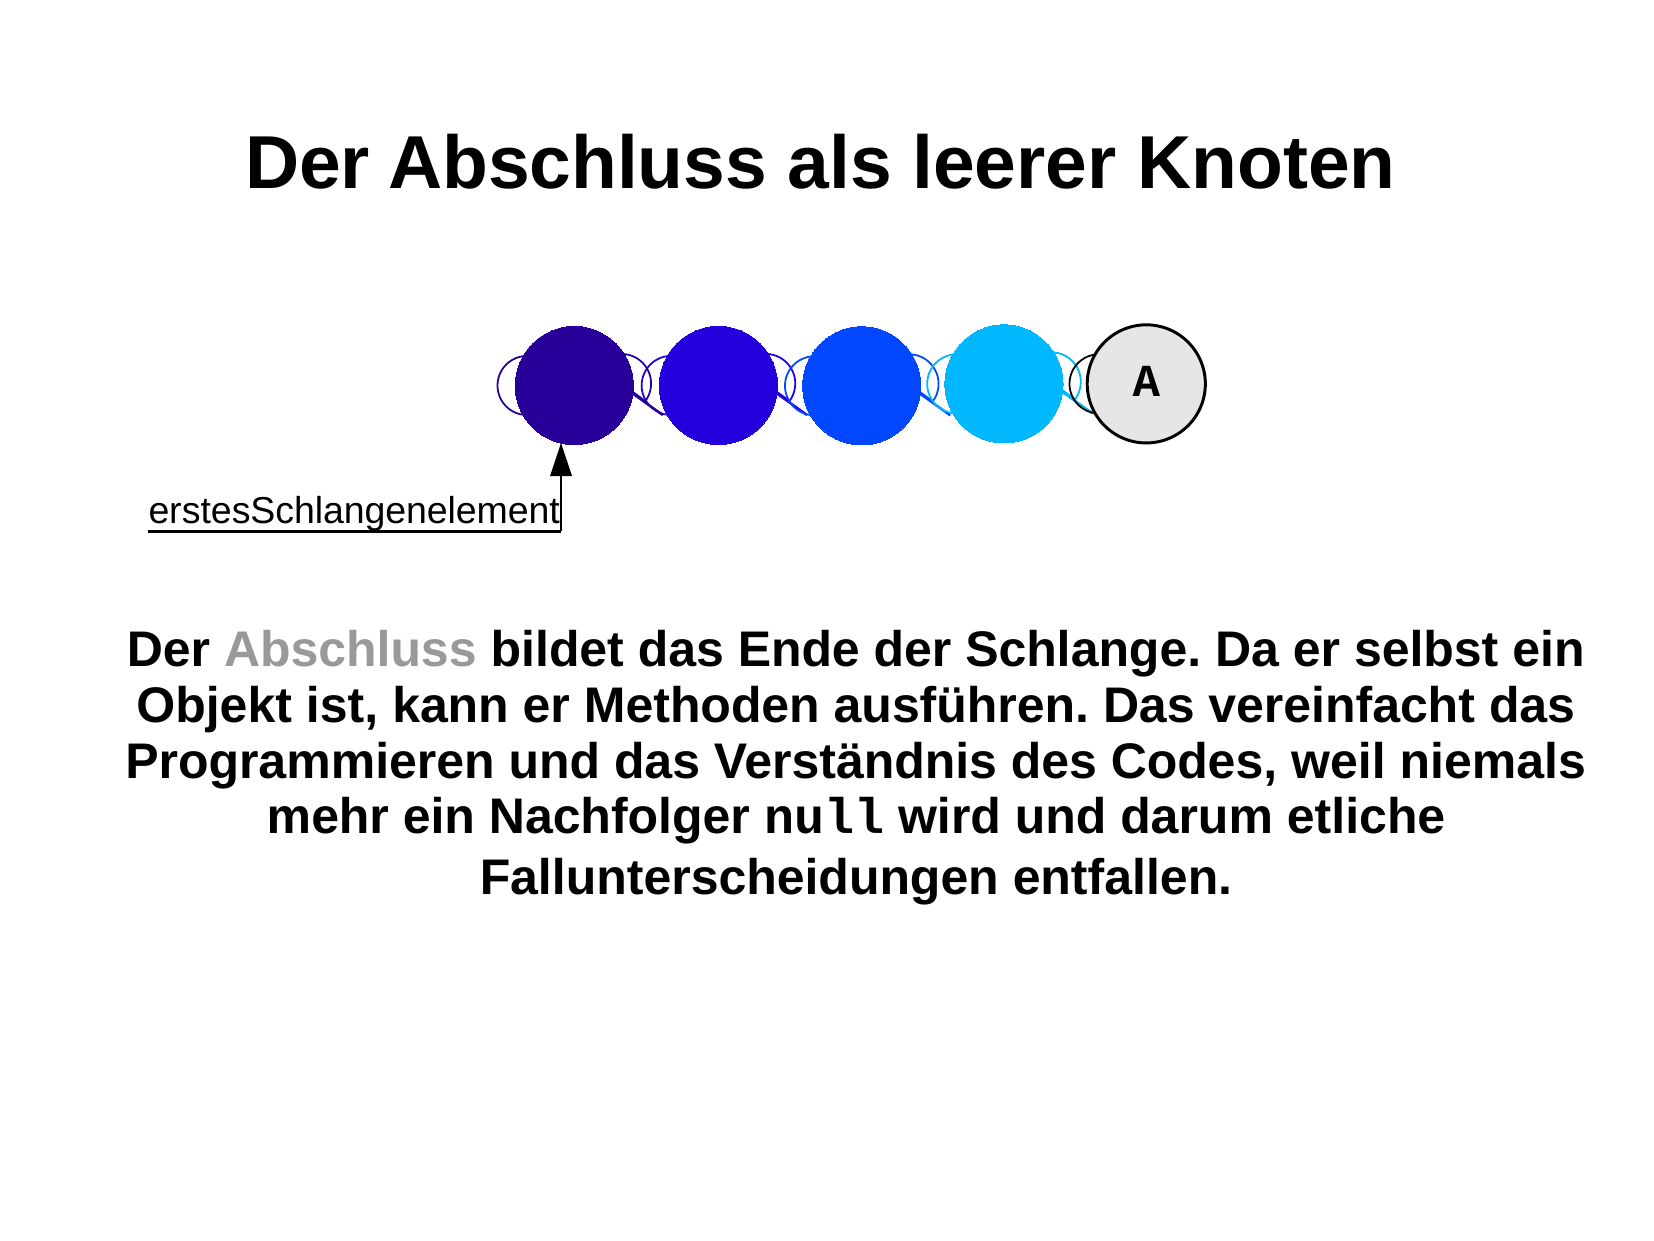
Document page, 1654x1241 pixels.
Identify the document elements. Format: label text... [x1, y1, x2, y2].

text_box [497, 324, 1094, 445]
text_box A [1087, 324, 1206, 443]
text_box Der Abschluss bildet das Ende der Schlange. Da er selbst ein Objekt ist, kann er Methoden ausführen. Das vereinfacht das Programmieren und das Verständnis des Codes, weil niemals mehr ein Nachfolger null wird und darum etliche Fallunterscheidungen entfallen. [88, 614, 1625, 919]
title Der Abschluss als leerer Knoten [76, 118, 1565, 207]
